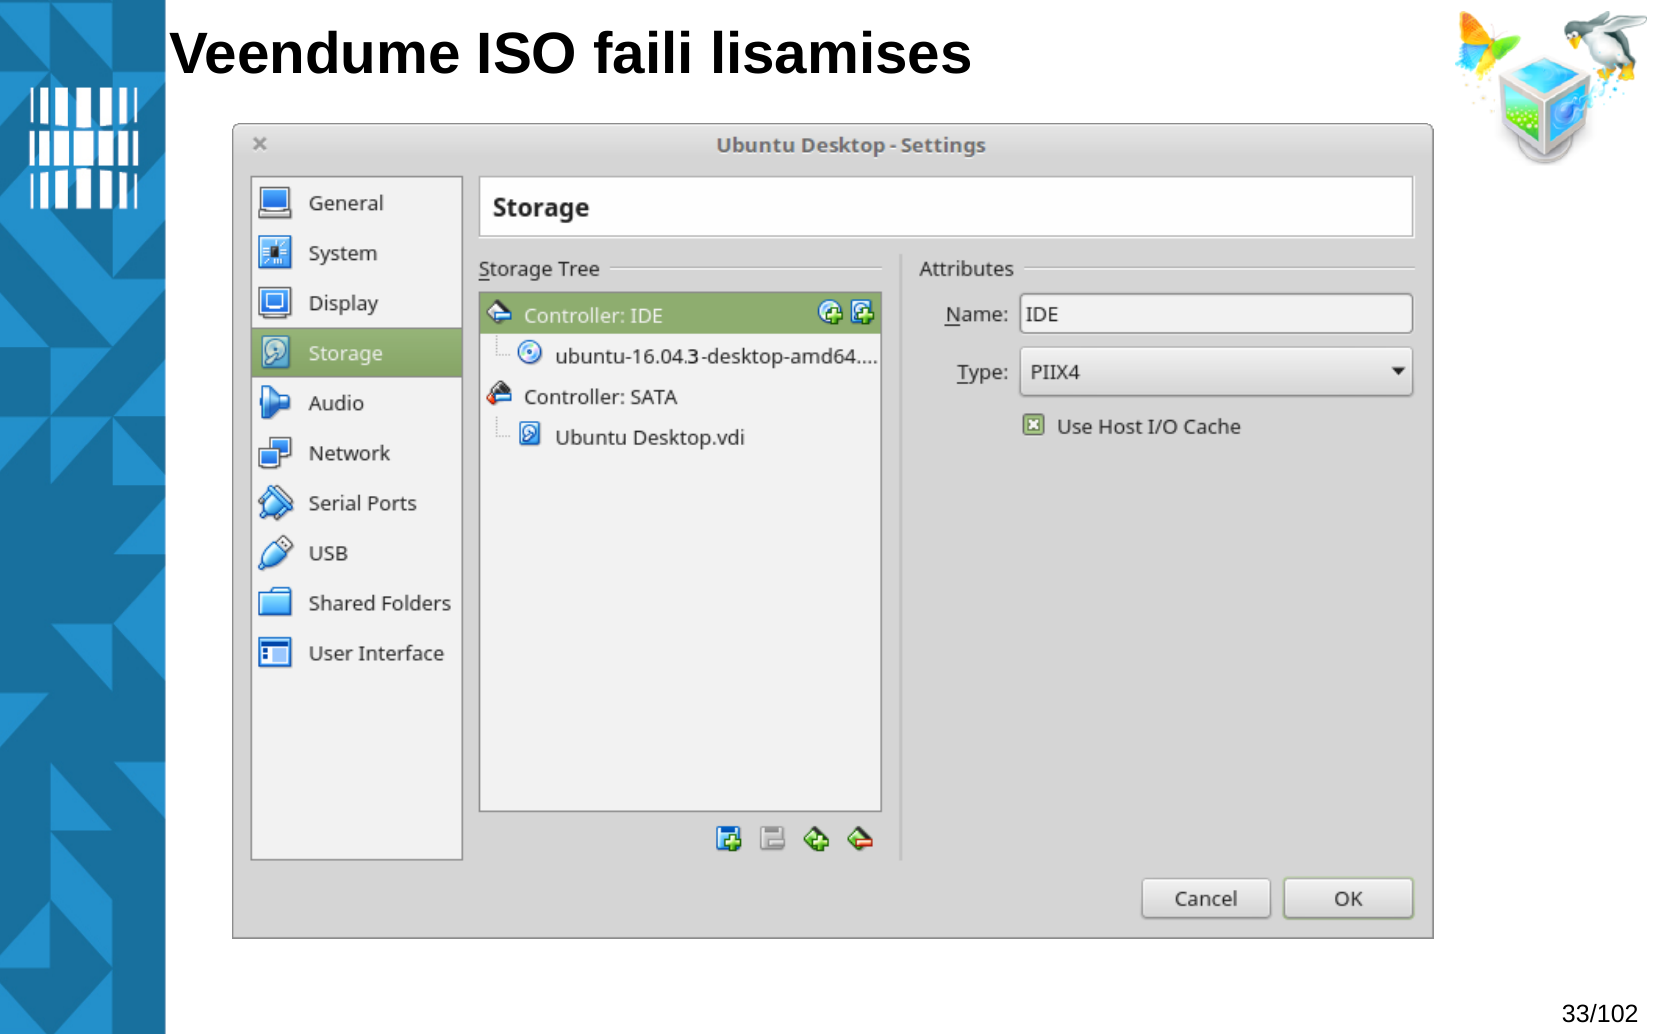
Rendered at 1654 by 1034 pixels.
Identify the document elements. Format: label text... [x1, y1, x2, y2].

title Veendume ISO faili lisamises [169, 11, 1571, 95]
picture [232, 123, 1434, 939]
picture [1452, 7, 1653, 166]
